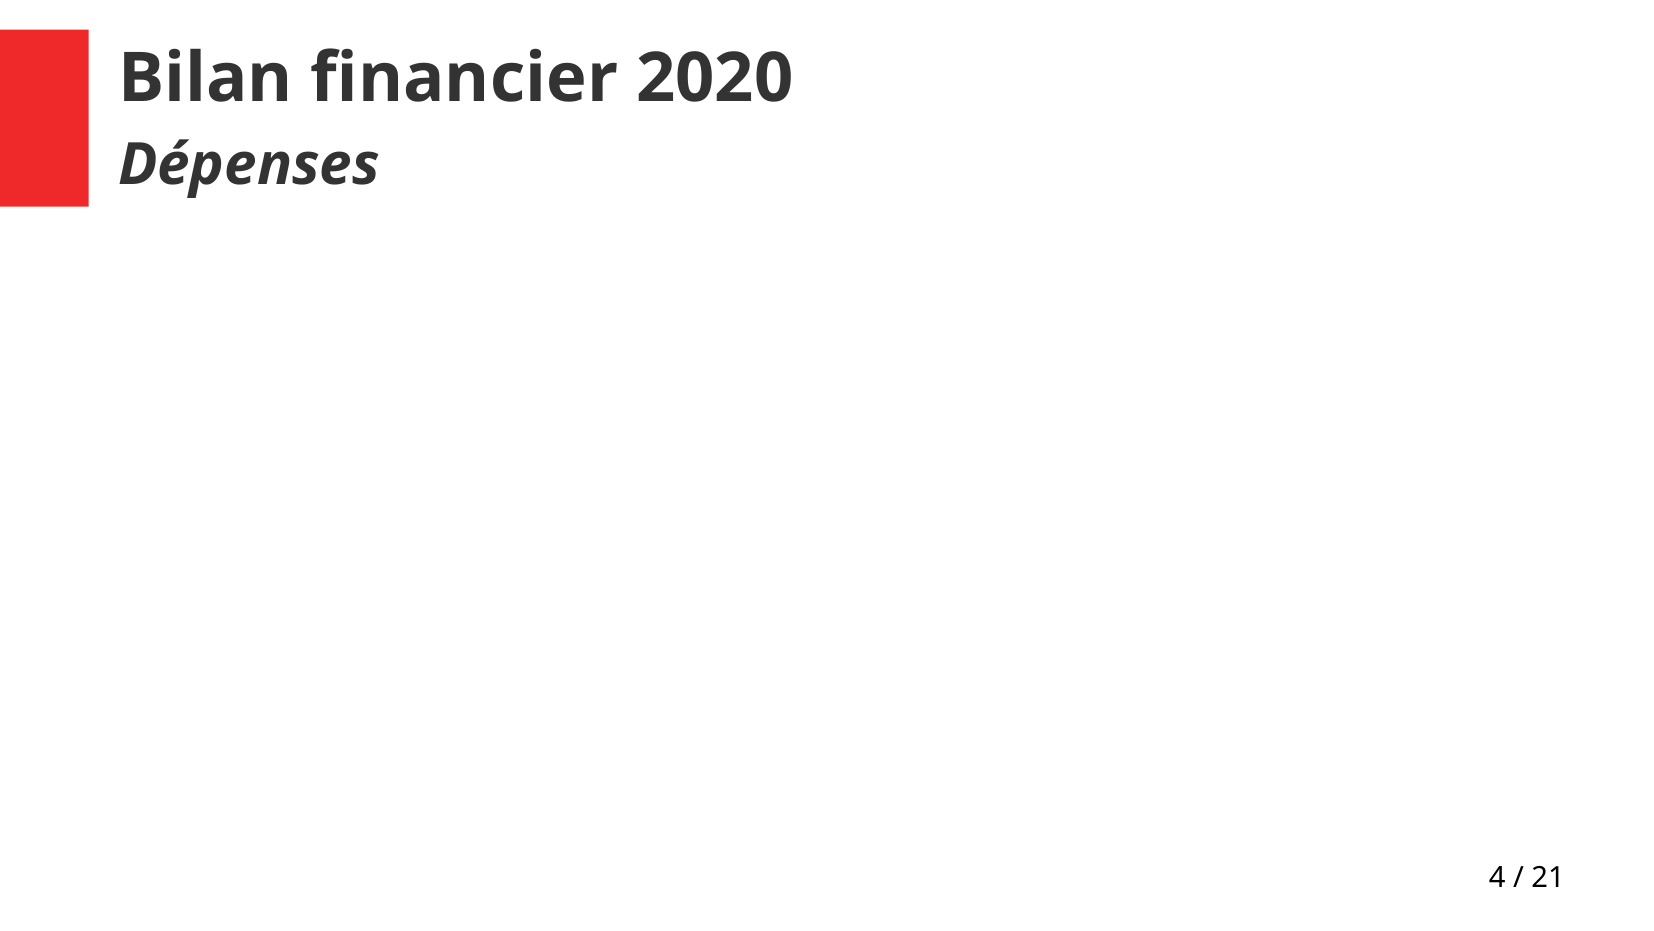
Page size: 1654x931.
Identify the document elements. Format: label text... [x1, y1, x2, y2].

title Bilan financier 2020 Dépenses [118, 37, 1571, 193]
